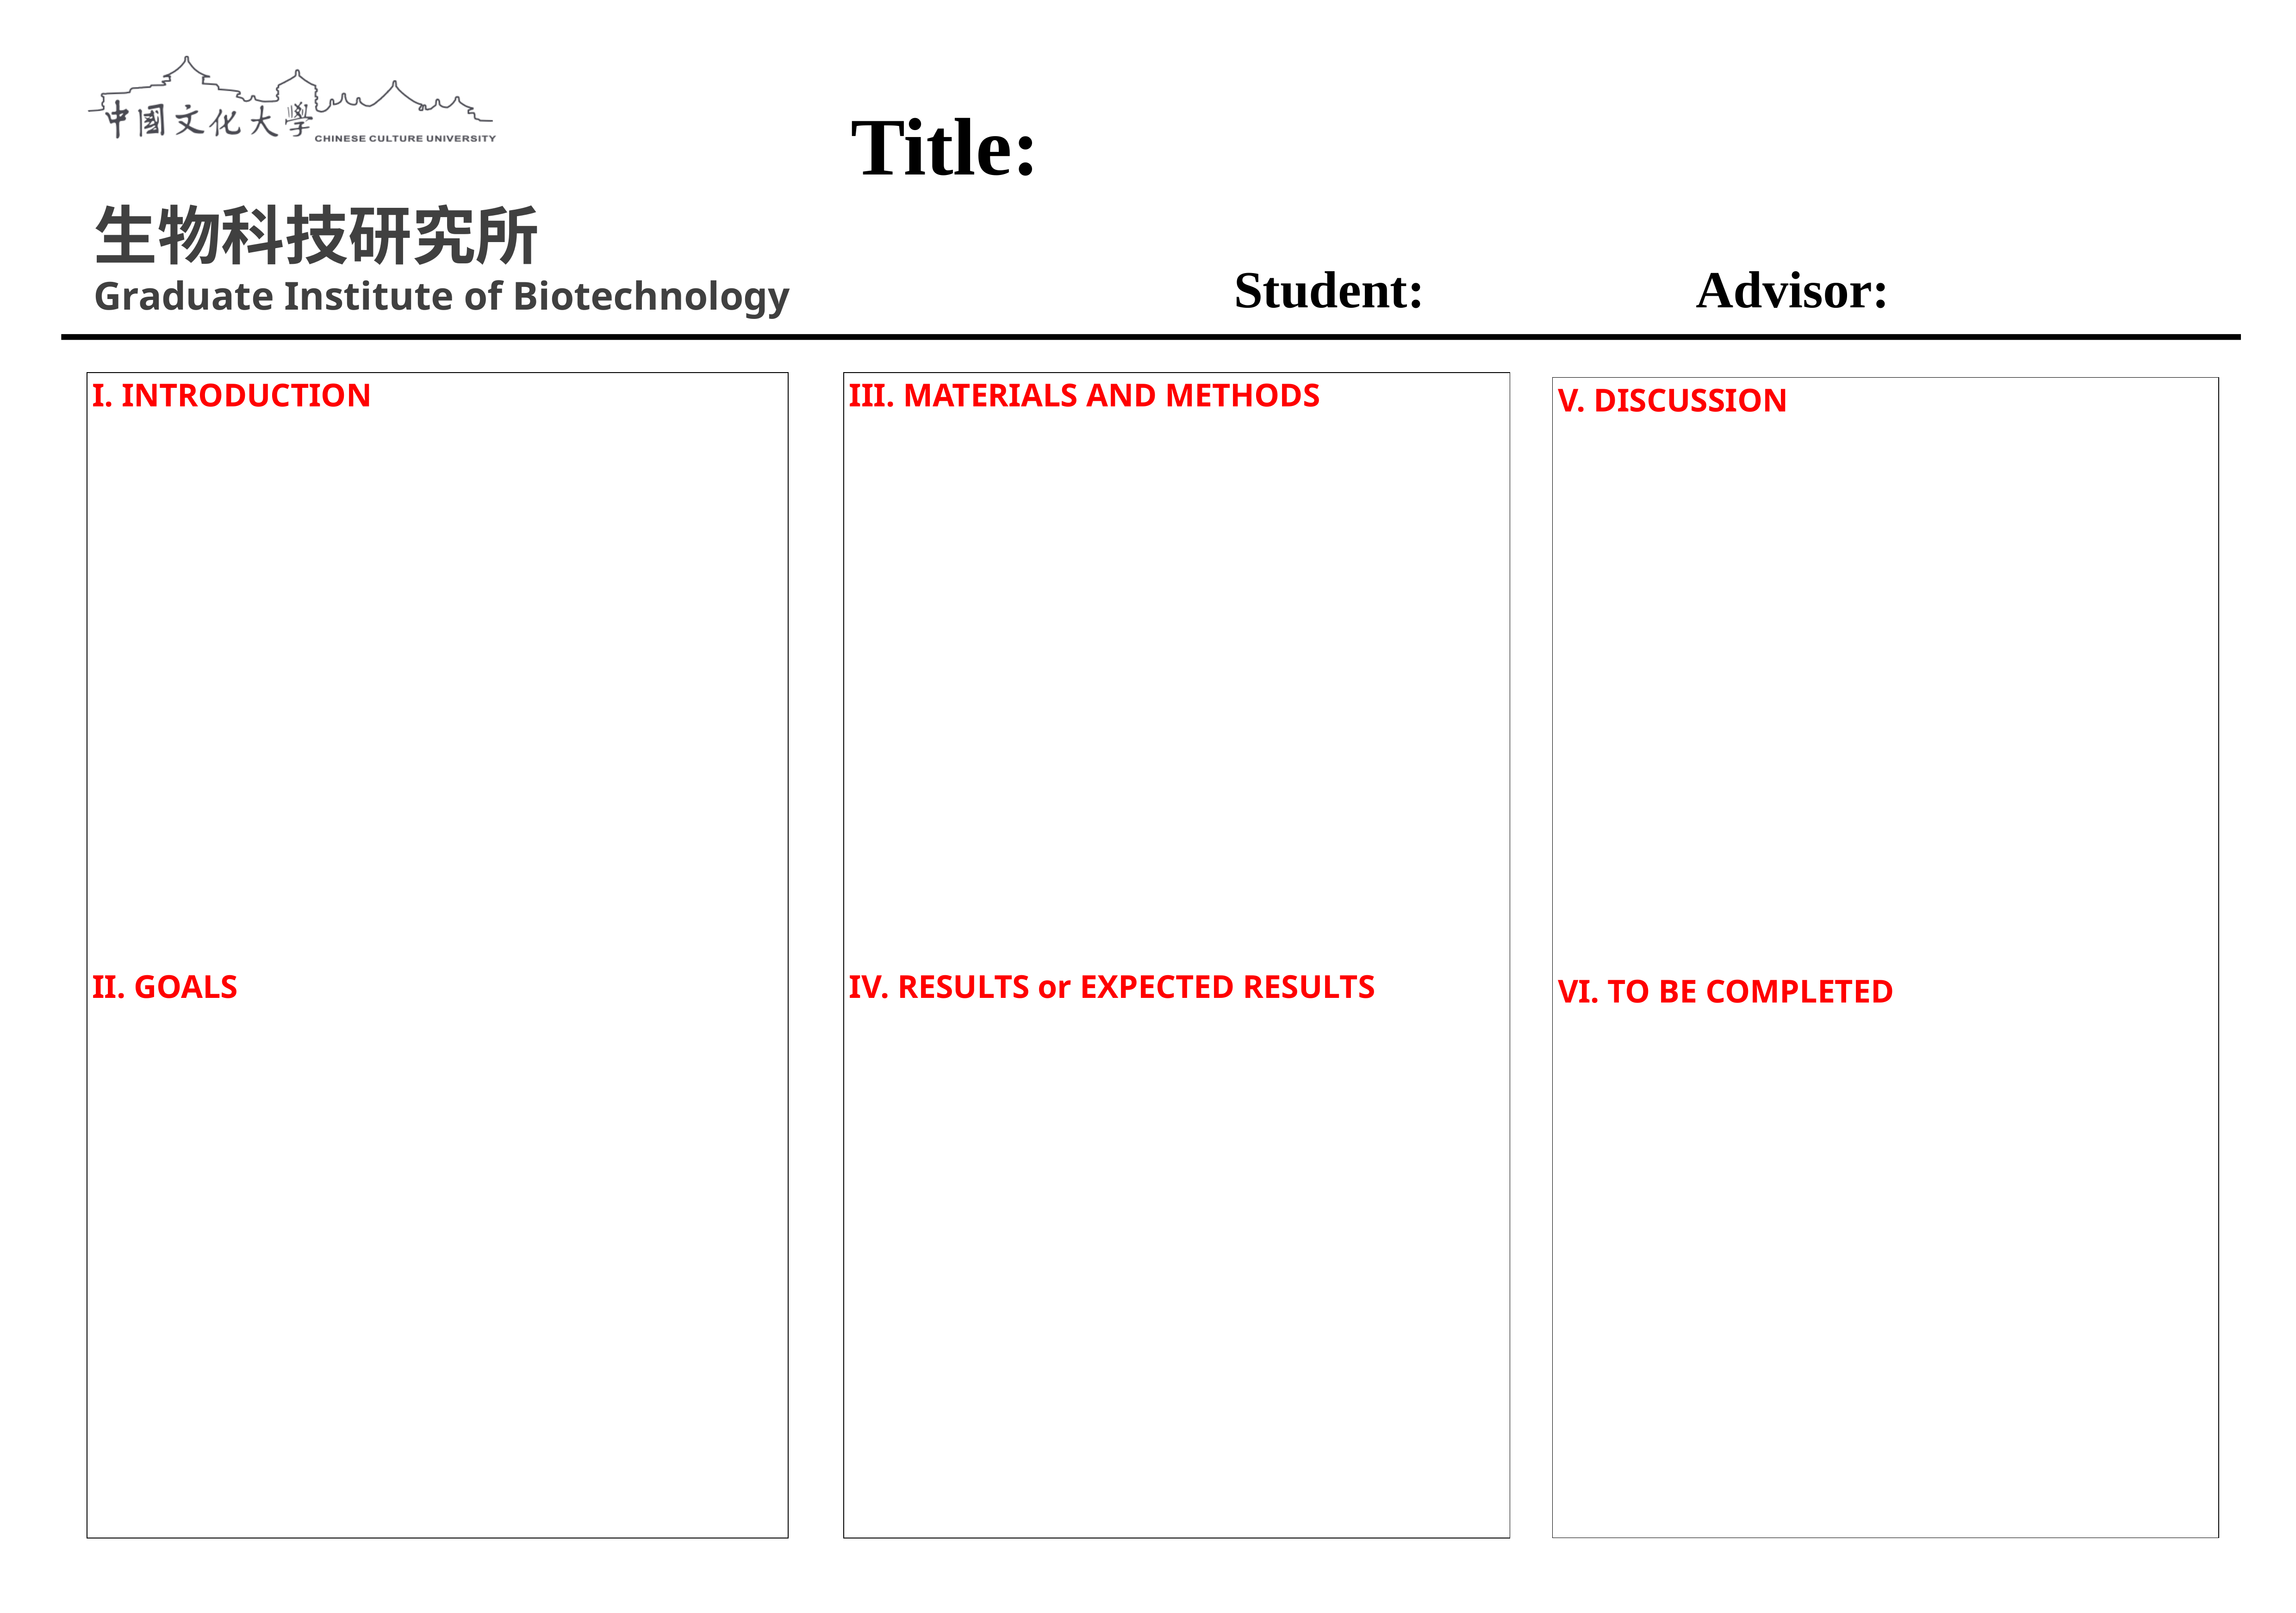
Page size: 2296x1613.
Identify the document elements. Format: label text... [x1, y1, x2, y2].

text_box V. DISCUSSION VI. TO BE COMPLETED [1552, 377, 2219, 1538]
text_box Student: Advisor: [1227, 252, 2295, 323]
text_box 生物科技研究所 Graduate Institute of Biotechnology [87, 192, 797, 321]
text_box I. INTRODUCTION II. GOALS [87, 372, 788, 1538]
text_box Title: [844, 89, 2123, 196]
picture [87, 55, 496, 143]
text_box III. MATERIALS AND METHODS IV. RESULTS or EXPECTED RESULTS [844, 372, 1510, 1538]
